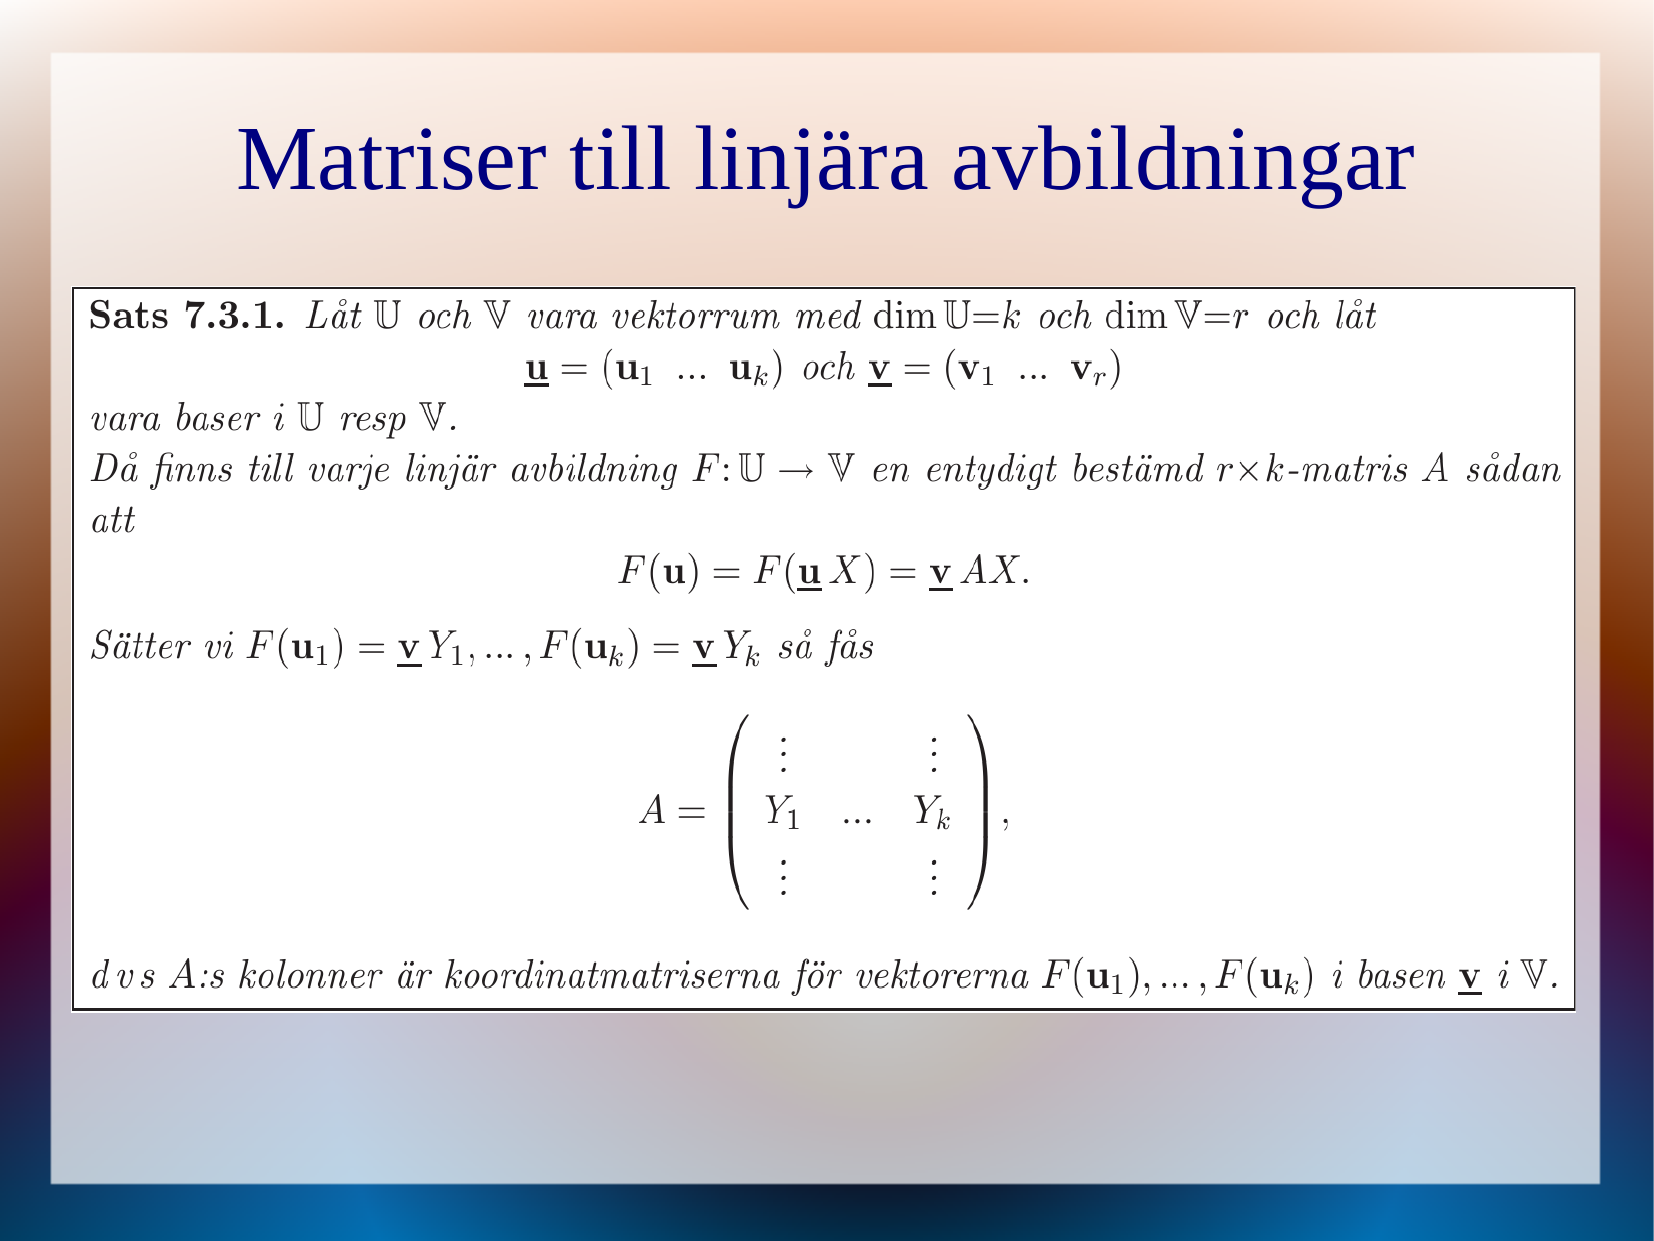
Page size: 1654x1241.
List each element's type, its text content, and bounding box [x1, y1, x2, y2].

title Matriser till linjära avbildningar [82, 55, 1571, 263]
picture [0, 0, 1654, 1241]
